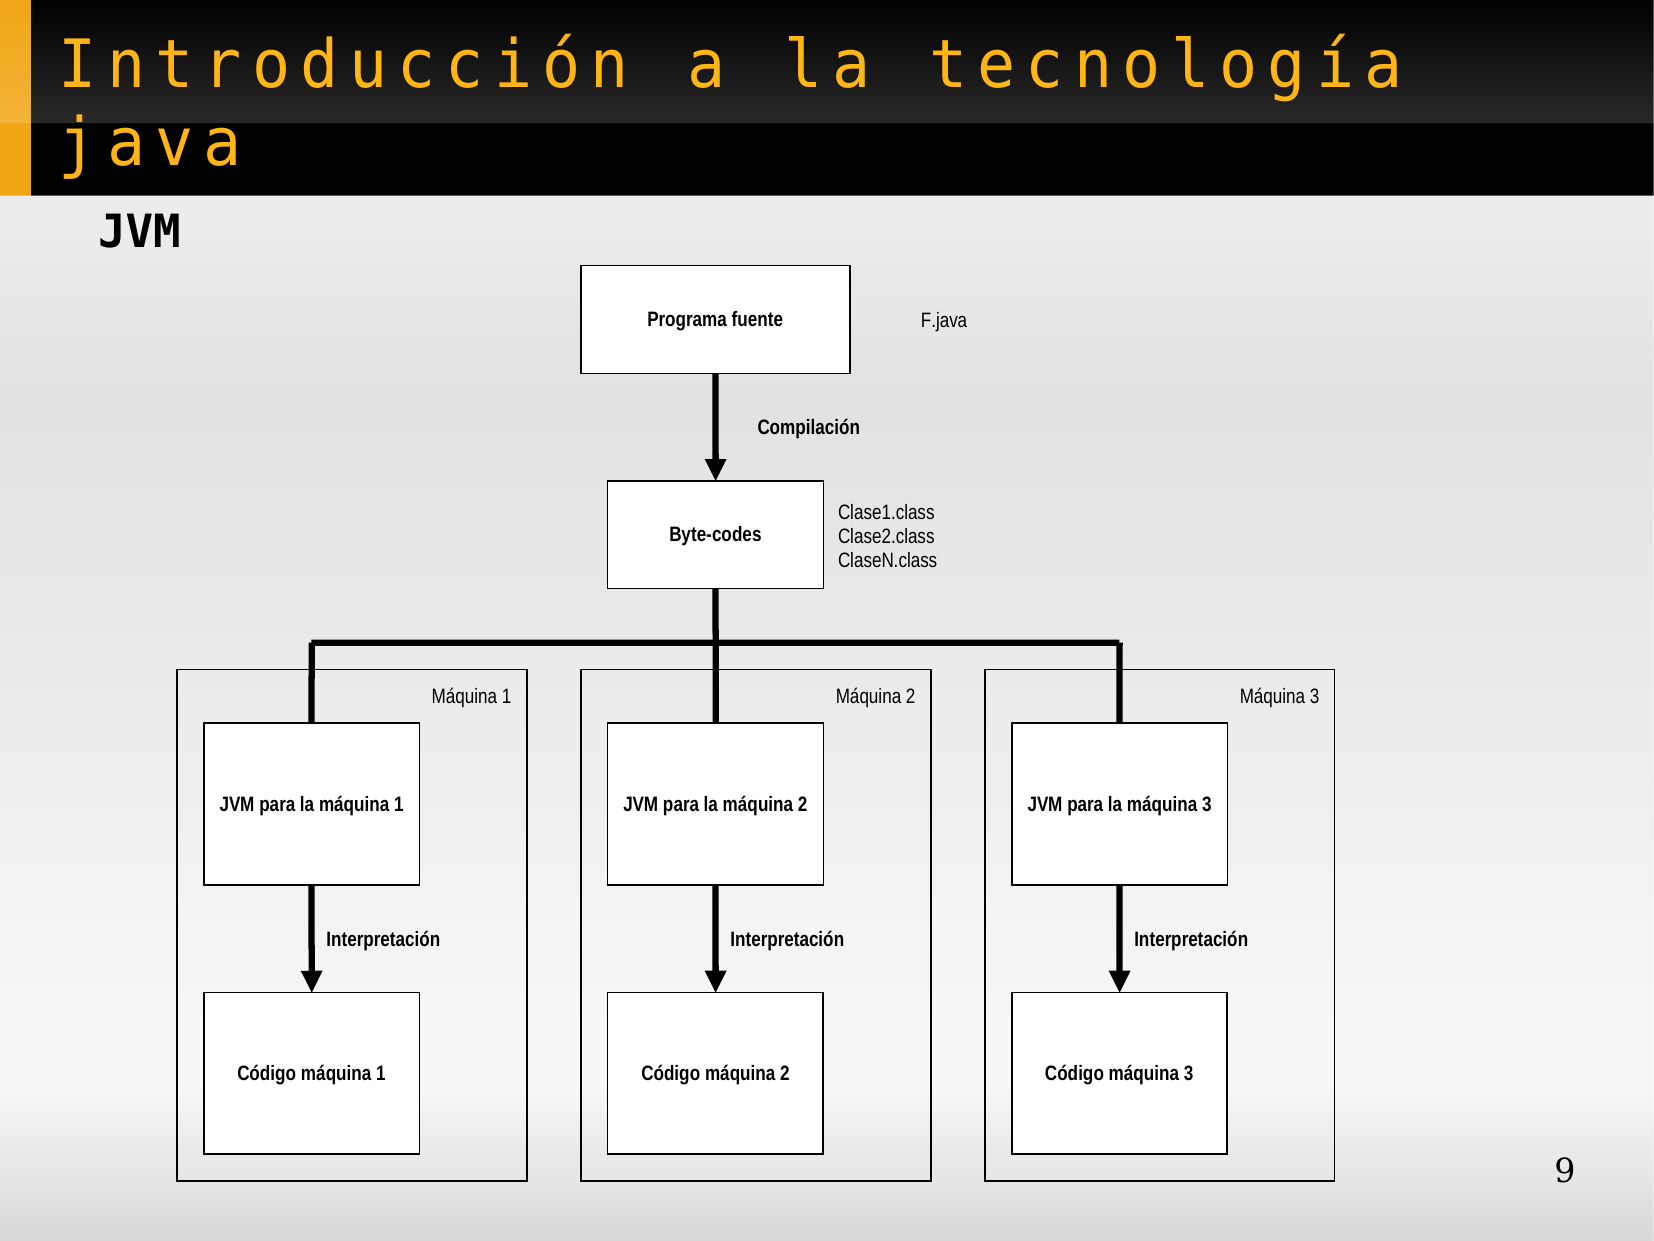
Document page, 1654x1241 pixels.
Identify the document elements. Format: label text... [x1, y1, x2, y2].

text_box [580, 347, 851, 374]
text_box JVM para la máquina 1 [203, 755, 420, 853]
text_box F.java [850, 292, 1039, 347]
text_box Compilación [742, 400, 958, 454]
text_box [203, 723, 420, 755]
text_box [1011, 992, 1228, 1155]
text_box JVM para la máquina 2 [607, 755, 824, 853]
text_box [607, 853, 824, 885]
title Introducción a la tecnología java [59, 25, 1506, 182]
text_box [1011, 723, 1228, 755]
text_box Código máquina 3 [1011, 1024, 1227, 1122]
text_box [607, 567, 823, 589]
text_box Clase1.class Clase2.class ClaseN.class [823, 480, 1012, 616]
text_box [1011, 853, 1228, 885]
text_box JVM [83, 197, 196, 266]
text_box [580, 265, 851, 292]
text_box [203, 992, 420, 1024]
text_box Byte-codes [607, 502, 823, 567]
text_box Interpretación [315, 911, 563, 966]
text_box [607, 480, 823, 502]
text_box Código máquina 1 [203, 1024, 420, 1122]
text_box Interpretación [1123, 911, 1369, 966]
text_box [203, 1122, 420, 1155]
picture [0, 0, 1654, 1241]
text_box [203, 853, 420, 885]
text_box [607, 1122, 824, 1155]
text_box JVM para la máquina 3 [1011, 755, 1228, 853]
text_box [607, 992, 824, 1024]
text_box [607, 723, 824, 755]
text_box Código máquina 2 [607, 1024, 824, 1122]
text_box Máquina 3 [1146, 670, 1334, 724]
text_box Programa fuente [580, 286, 850, 352]
text_box Máquina 2 [742, 670, 930, 724]
text_box Máquina 1 [338, 670, 526, 724]
text_box Interpretación [719, 911, 966, 966]
